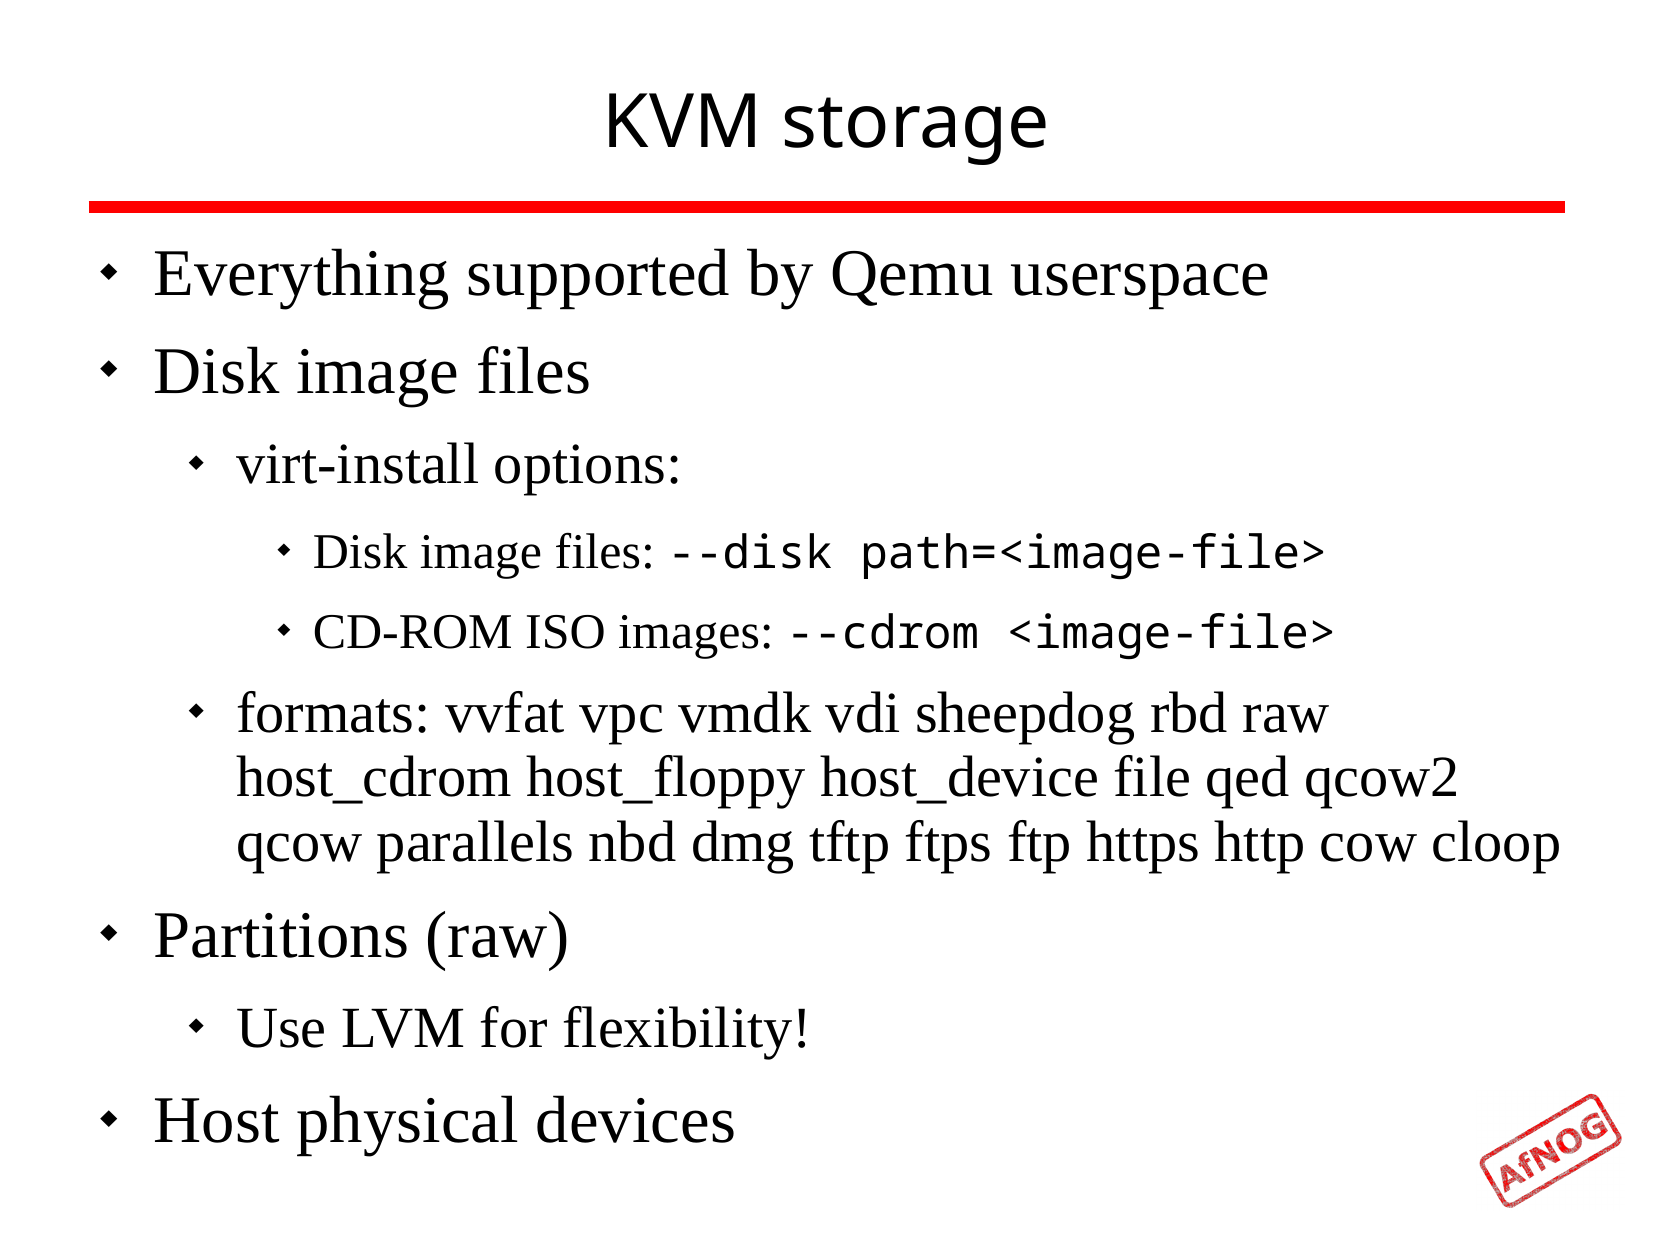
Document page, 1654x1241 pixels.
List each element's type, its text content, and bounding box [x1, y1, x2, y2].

list Everything supported by Qemu userspace Disk image files virt-install options: Disk image files: --disk path=<image-file> CD-ROM ISO images: --cdrom <image-file> formats: vvfat vpc vmdk vdi sheepdog rbd raw host_cdrom host_floppy host_device file qed qcow2 qcow parallels nbd dmg tftp ftps ftp https http cow cloop Partitions (raw) Use LVM for flexibility! Host physical devices [82, 236, 1571, 1143]
title KVM storage [82, 29, 1571, 207]
picture [1476, 1090, 1625, 1211]
